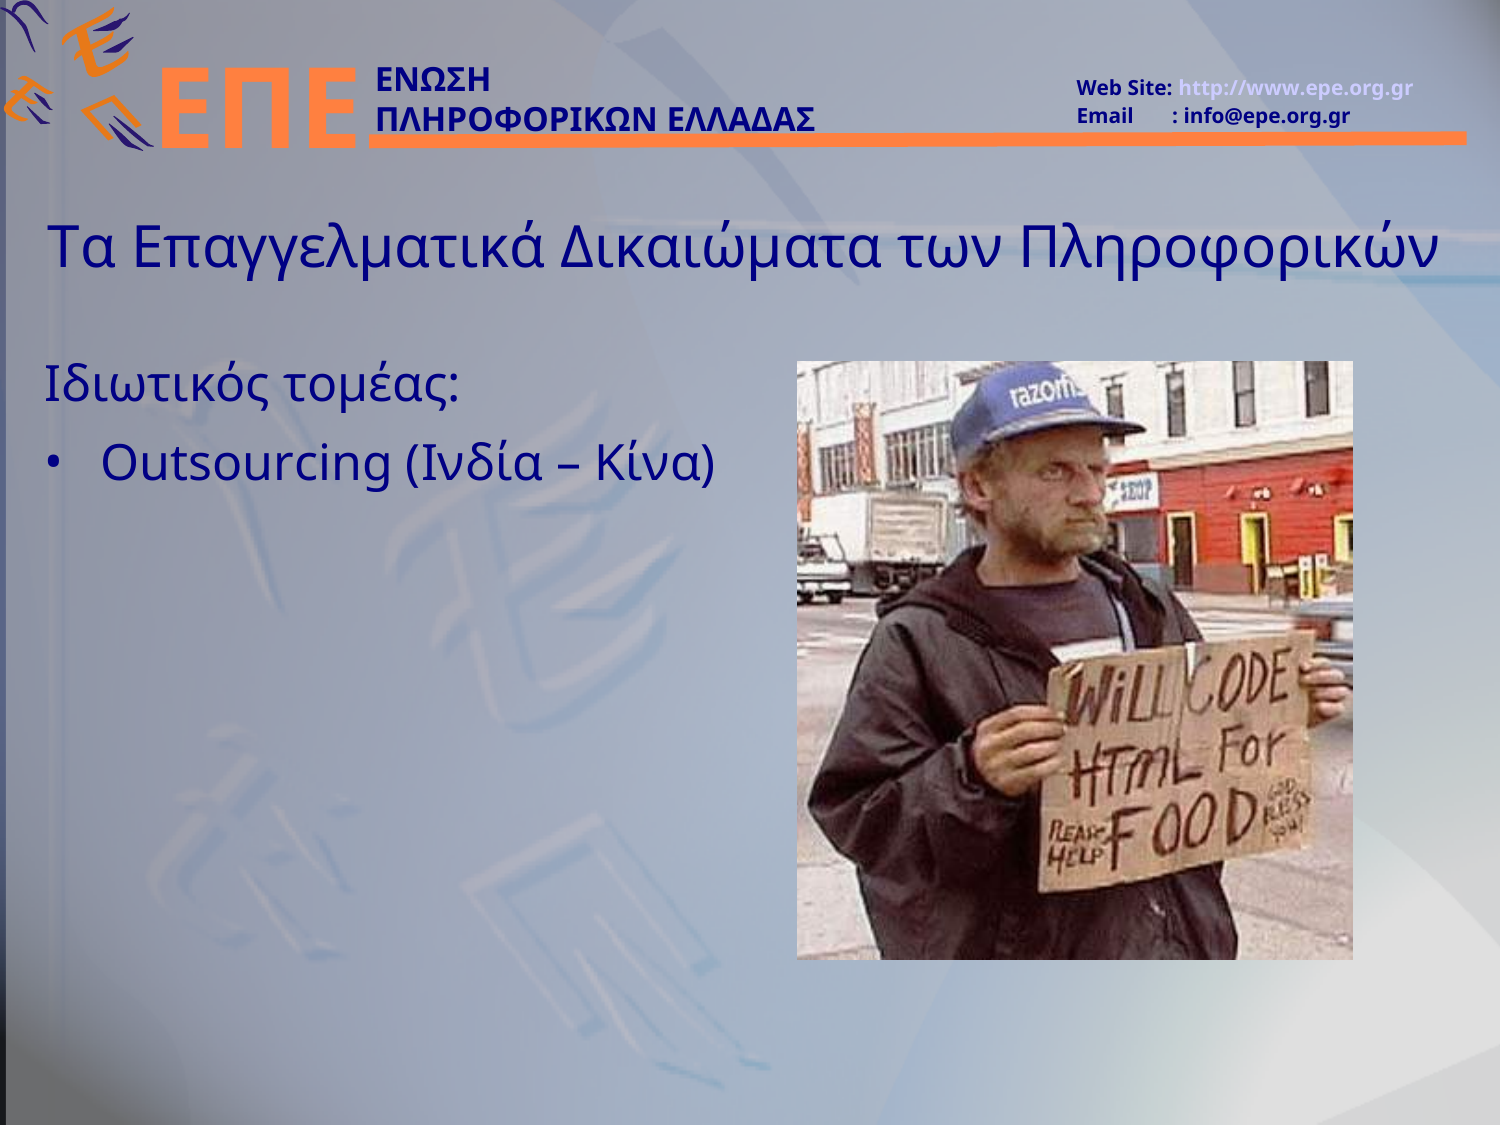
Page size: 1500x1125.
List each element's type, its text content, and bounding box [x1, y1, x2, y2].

list Ιδιωτικός τομέας: Outsourcing (Ινδία – Κίνα) [29, 338, 1500, 504]
picture [797, 361, 1353, 960]
title Τα Επαγγελματικά Δικαιώματα των Πληροφορικών [29, 149, 1459, 338]
